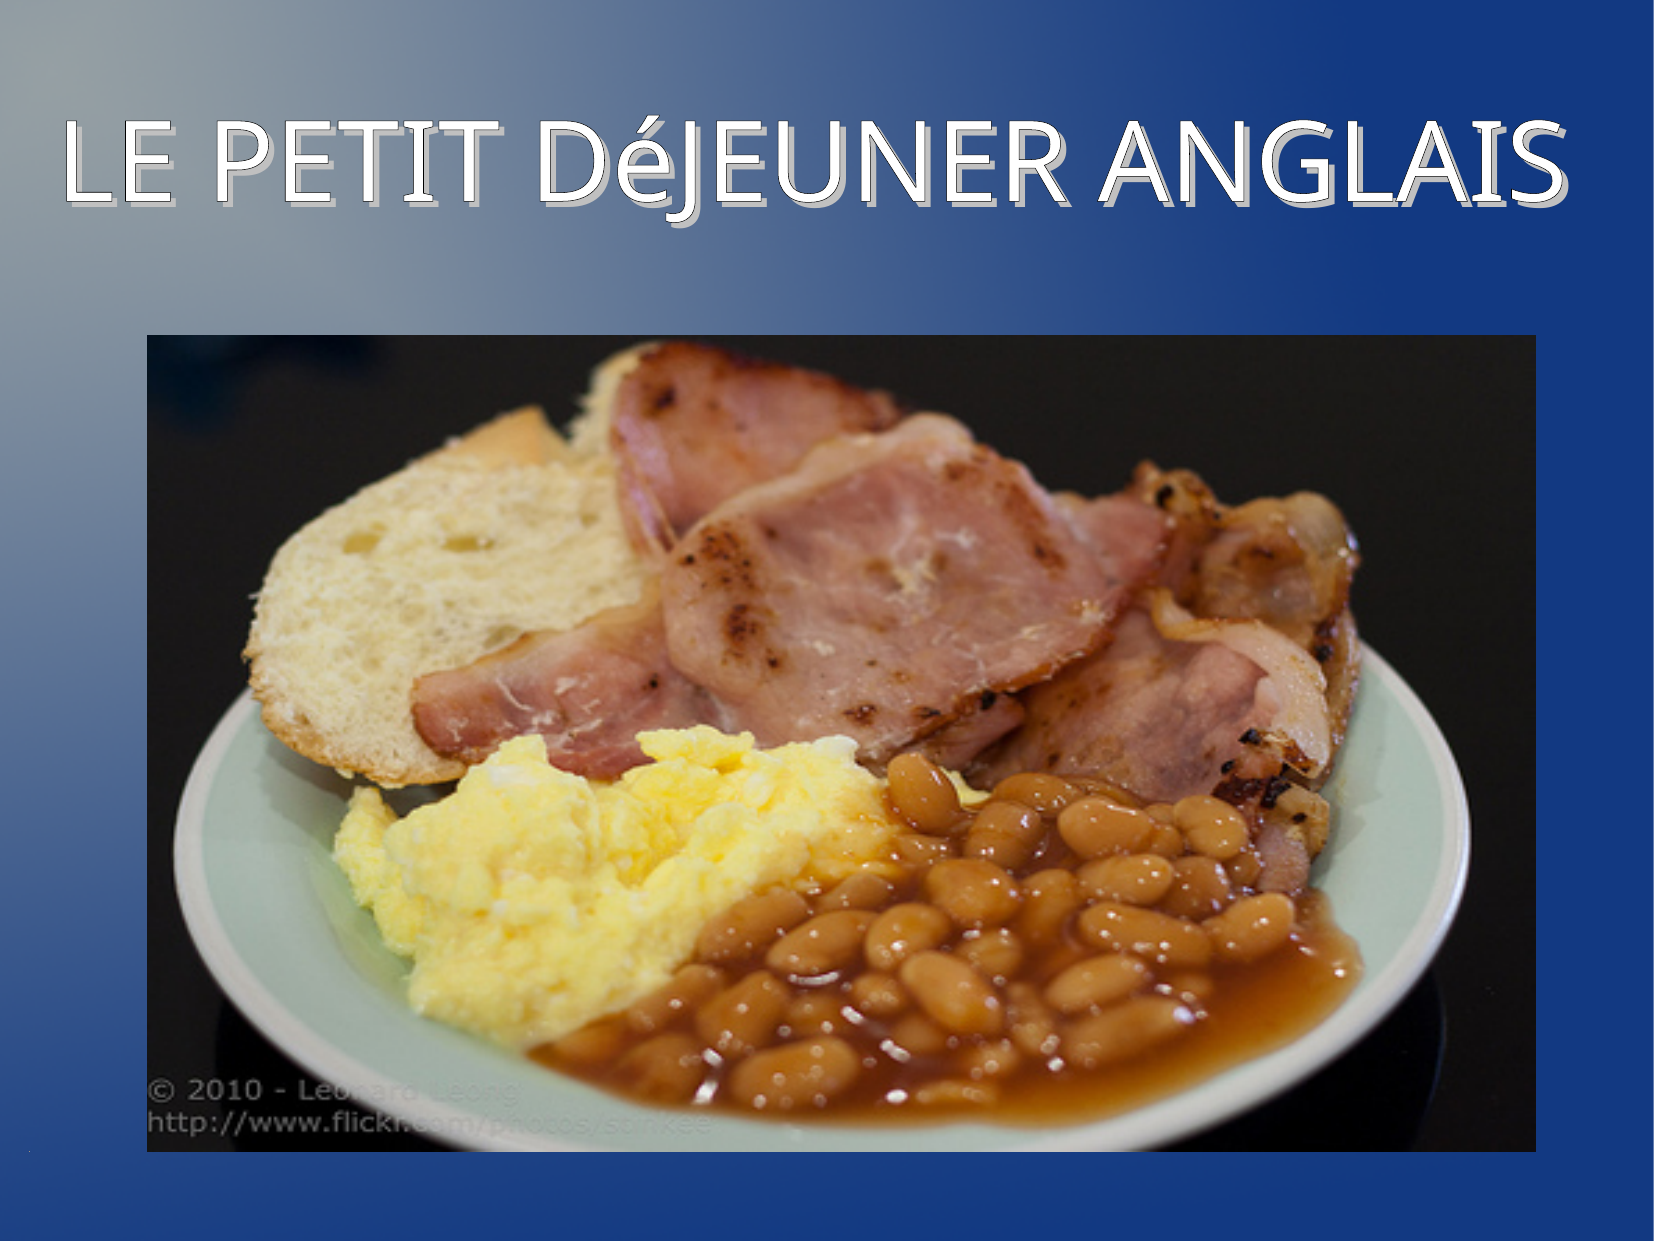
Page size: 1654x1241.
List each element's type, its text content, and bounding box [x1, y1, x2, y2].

title LE PETIT DéJEUNER ANGLAIS [0, 49, 1625, 266]
picture [0, 0, 1654, 1241]
